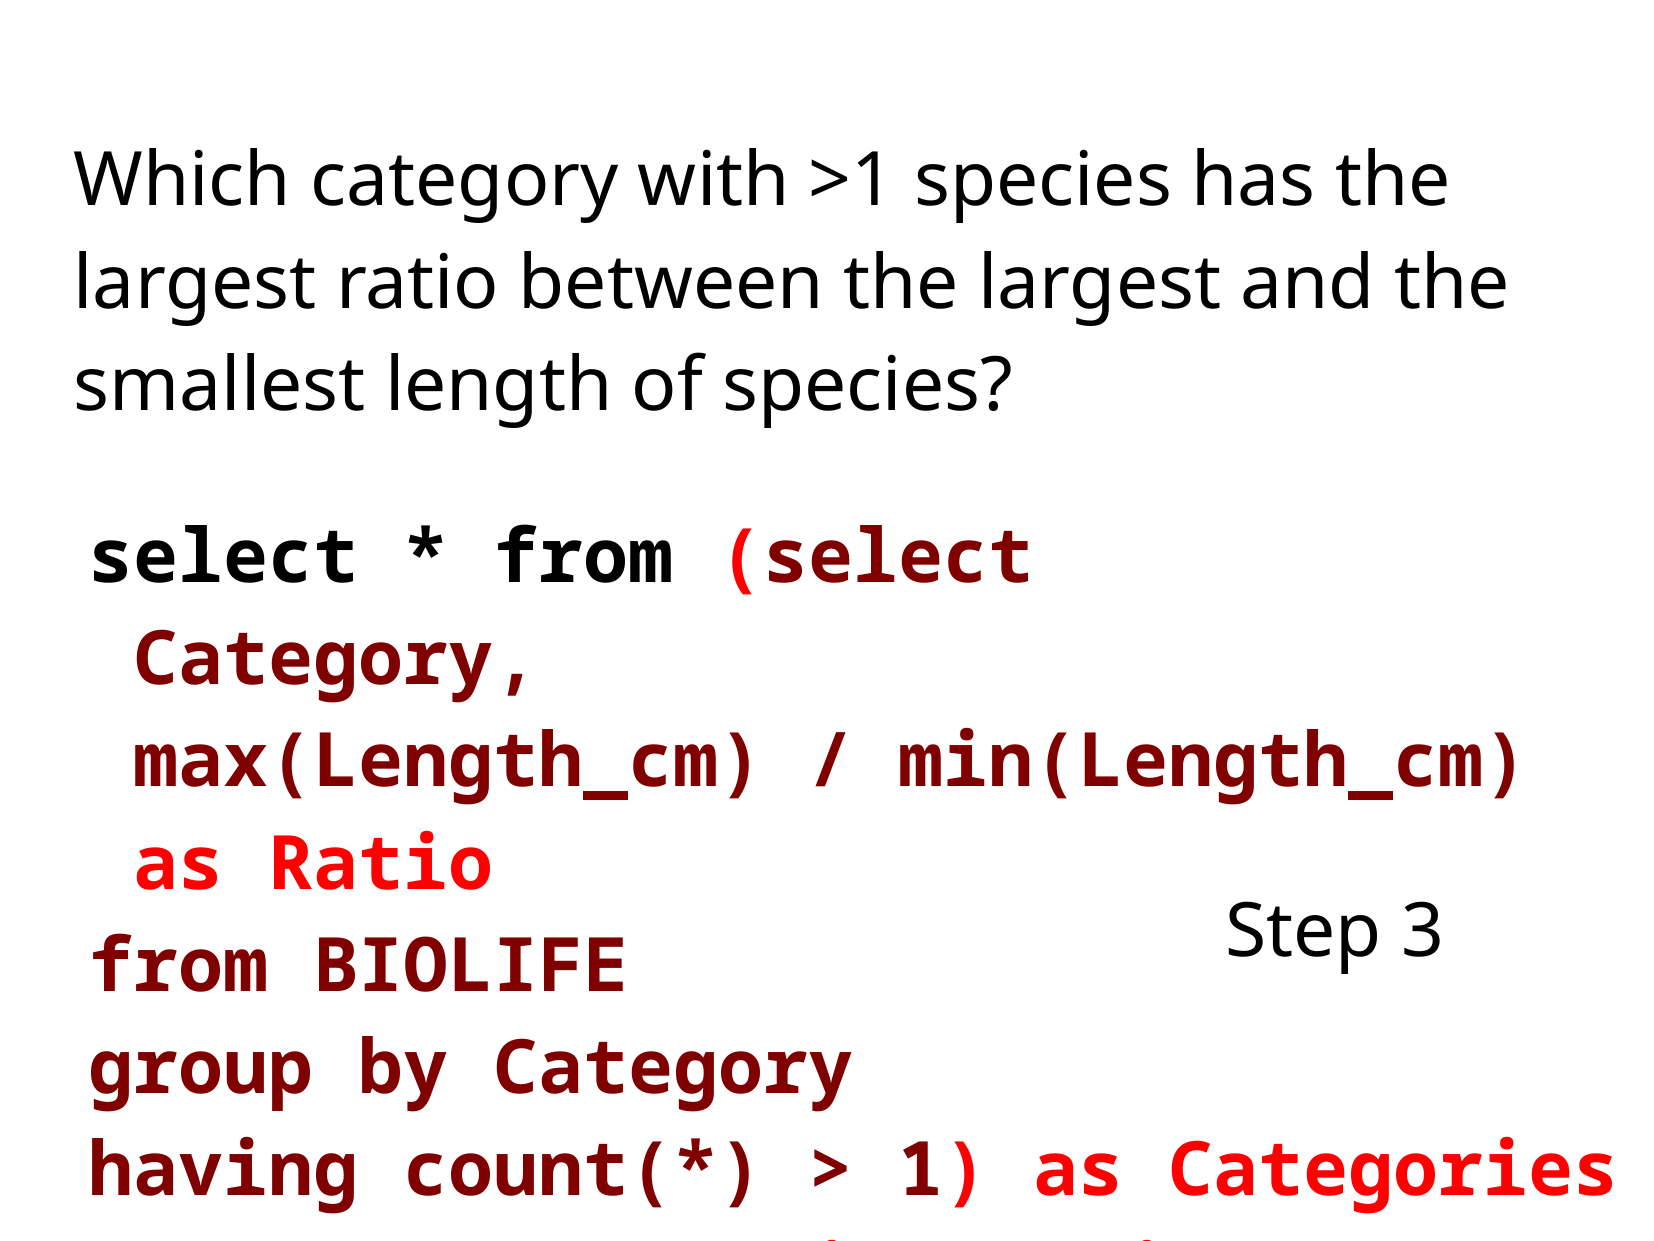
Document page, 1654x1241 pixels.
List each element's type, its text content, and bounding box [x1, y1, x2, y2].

text_box Which category with >1 species has the largest ratio between the largest and the smallest length of species? [59, 118, 1595, 407]
text_box Step 3 [1210, 868, 1536, 975]
subtitle select * from (select Category, max(Length_cm) / min(Length_cm) as Ratio from BIOLIFE group by Category having count(*) > 1) as Categories order by Categories.Ratio desc; [88, 501, 1625, 1195]
